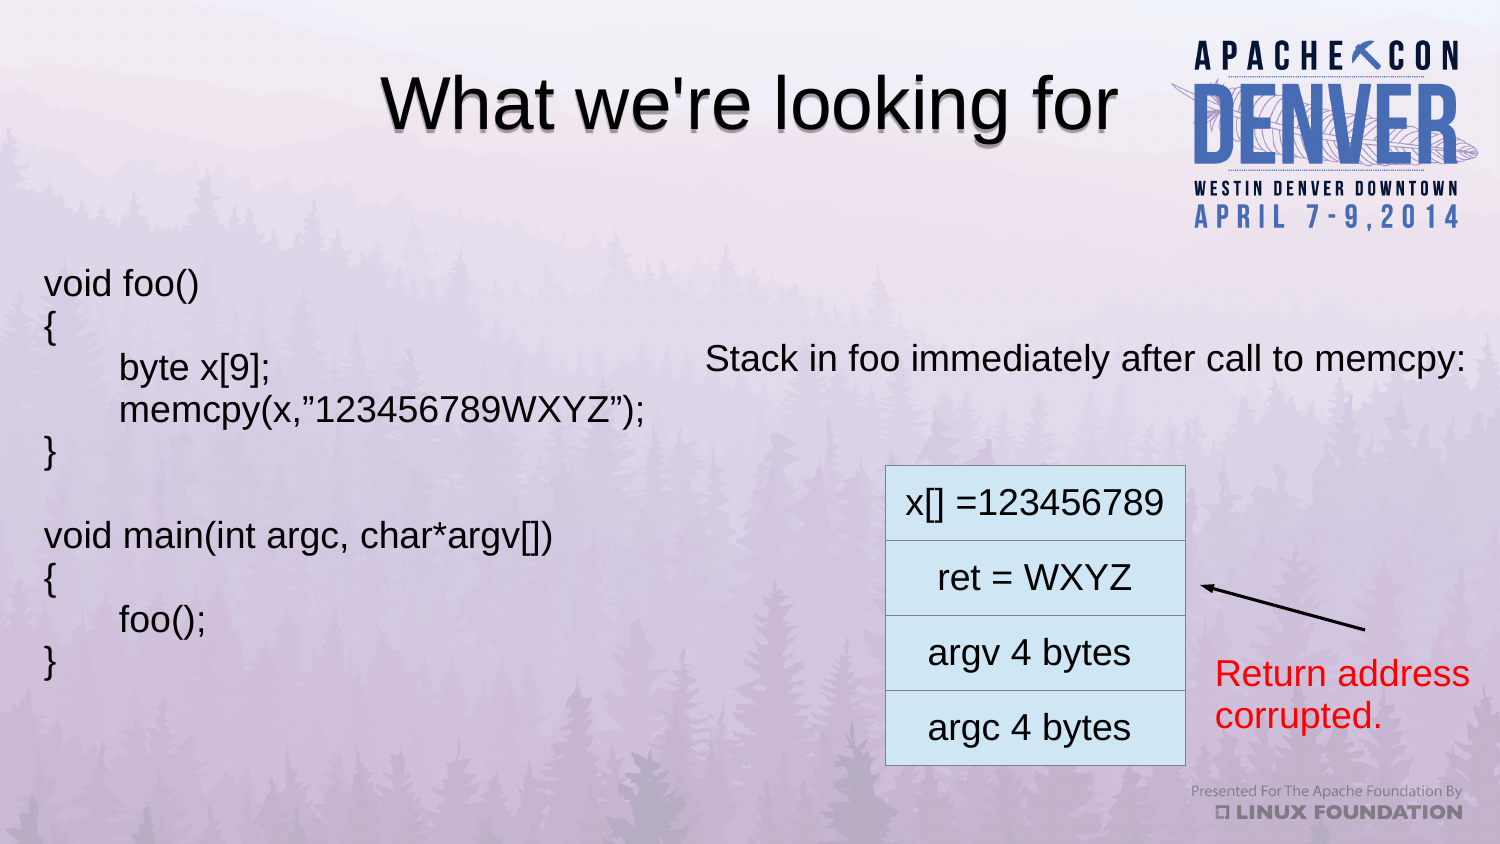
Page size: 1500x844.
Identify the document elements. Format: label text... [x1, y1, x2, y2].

text_box void foo() { byte x[9]; memcpy(x,”123456789WXYZ”); } void main(int argc, char*argv[]) { foo(); } [29, 254, 660, 691]
text_box argv 4 bytes [885, 616, 1186, 691]
title What we're looking for [75, 33, 1425, 175]
text_box argc 4 bytes [885, 691, 1186, 766]
text_box Return address corrupted. [1200, 645, 1486, 744]
text_box ret = WXYZ [885, 540, 1186, 616]
text_box Stack in foo immediately after call to memcpy: [690, 330, 1486, 421]
text_box x[] =123456789 [885, 465, 1186, 540]
picture [0, 0, 1500, 844]
